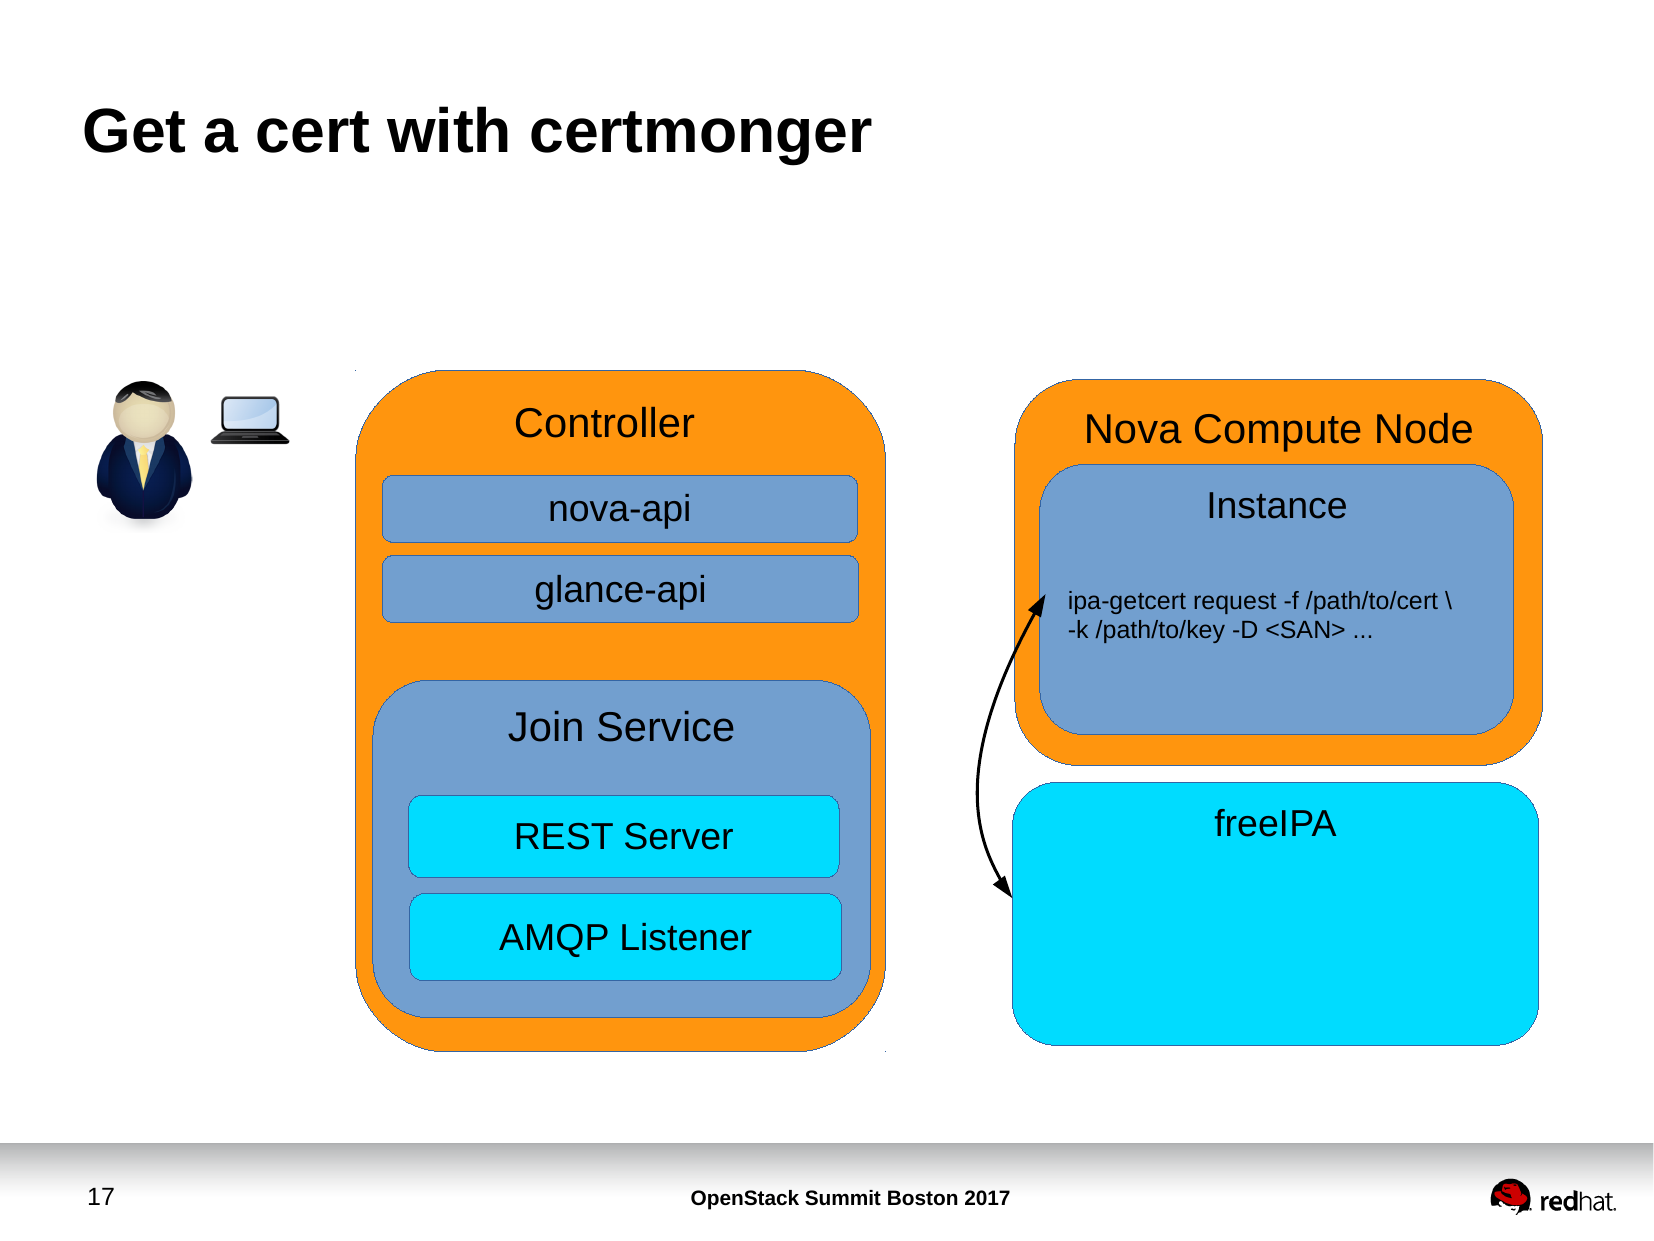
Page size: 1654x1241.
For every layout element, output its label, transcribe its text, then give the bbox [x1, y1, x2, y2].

text_box Nova Compute Node [1014, 379, 1543, 766]
text_box Controller [499, 392, 768, 463]
text_box nova-api [382, 475, 858, 543]
text_box REST Server [408, 795, 840, 878]
text_box Join Service [372, 680, 871, 1018]
text_box freeIPA [1012, 782, 1539, 1046]
text_box glance-api [382, 555, 859, 623]
text_box [355, 370, 886, 1052]
text_box AMQP Listener [409, 893, 842, 981]
picture [0, 1143, 1654, 1241]
picture [82, 368, 293, 533]
title Get a cert with certmonger [82, 37, 1571, 226]
text_box Instance ipa-getcert request -f /path/to/cert \ -k /path/to/key -D <SAN> ... [1039, 464, 1514, 735]
